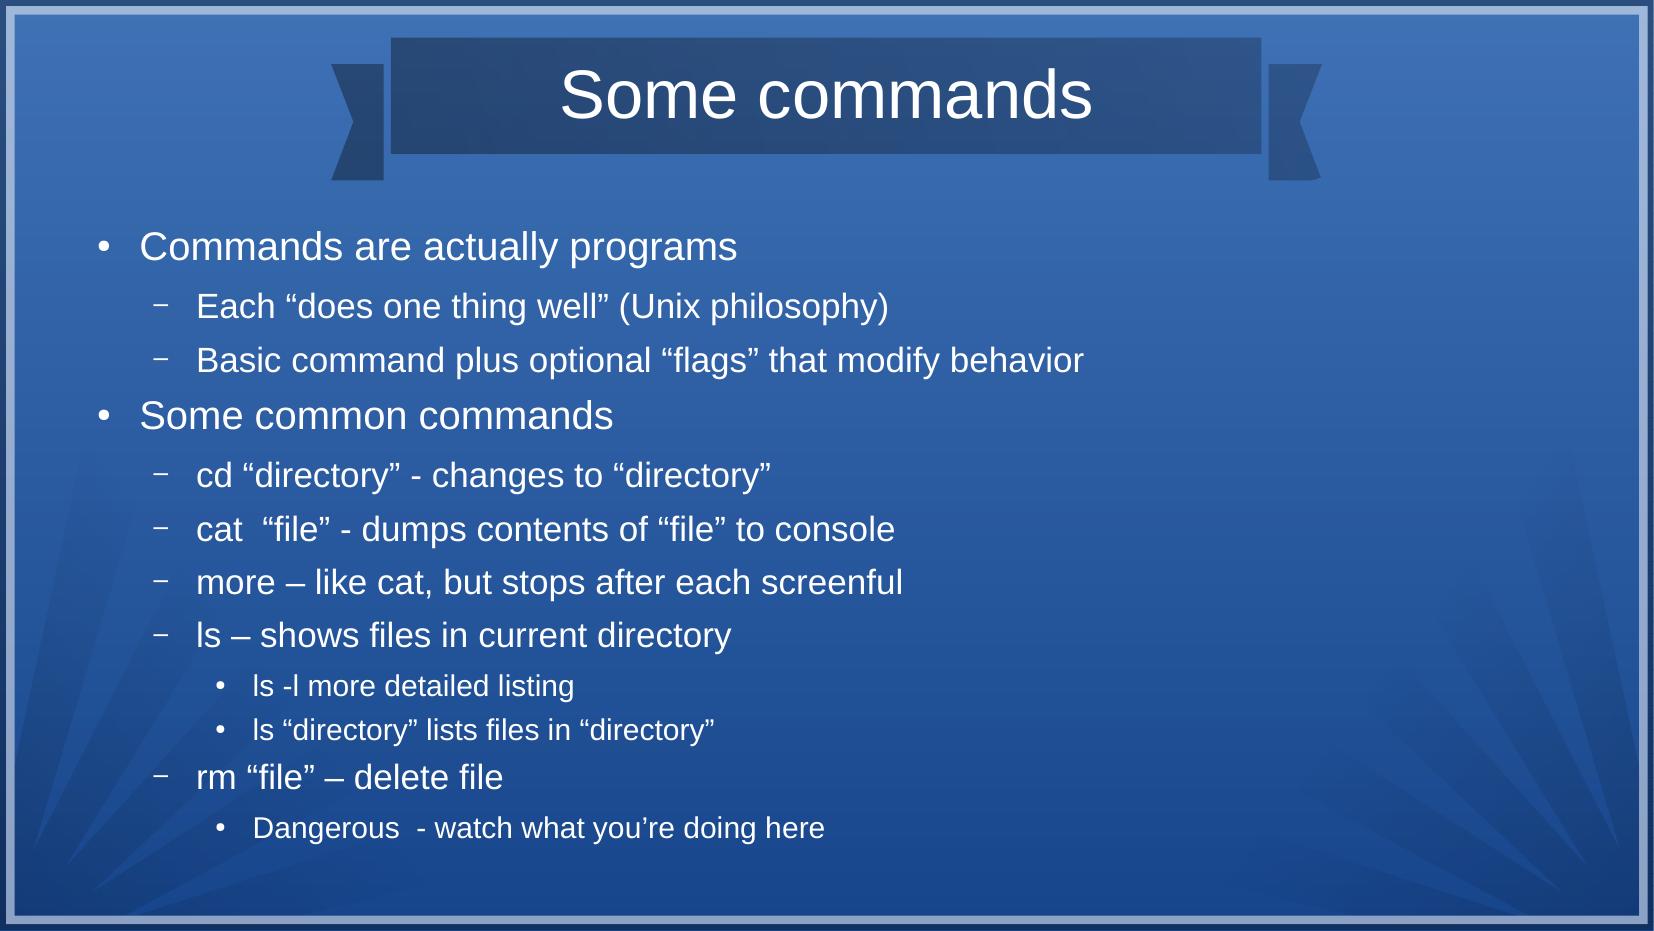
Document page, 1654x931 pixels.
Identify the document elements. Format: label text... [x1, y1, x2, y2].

title Some commands [389, 35, 1264, 154]
list Commands are actually programs Each “does one thing well” (Unix philosophy) Basic command plus optional “flags” that modify behavior Some common commands cd “directory” - changes to “directory” cat “file” - dumps contents of “file” to console more – like cat, but stops after each screenful ls – shows files in current directory ls -l more detailed listing ls “directory” lists files in “directory” rm “file” – delete file Dangerous - watch what you’re doing here [82, 224, 1571, 848]
